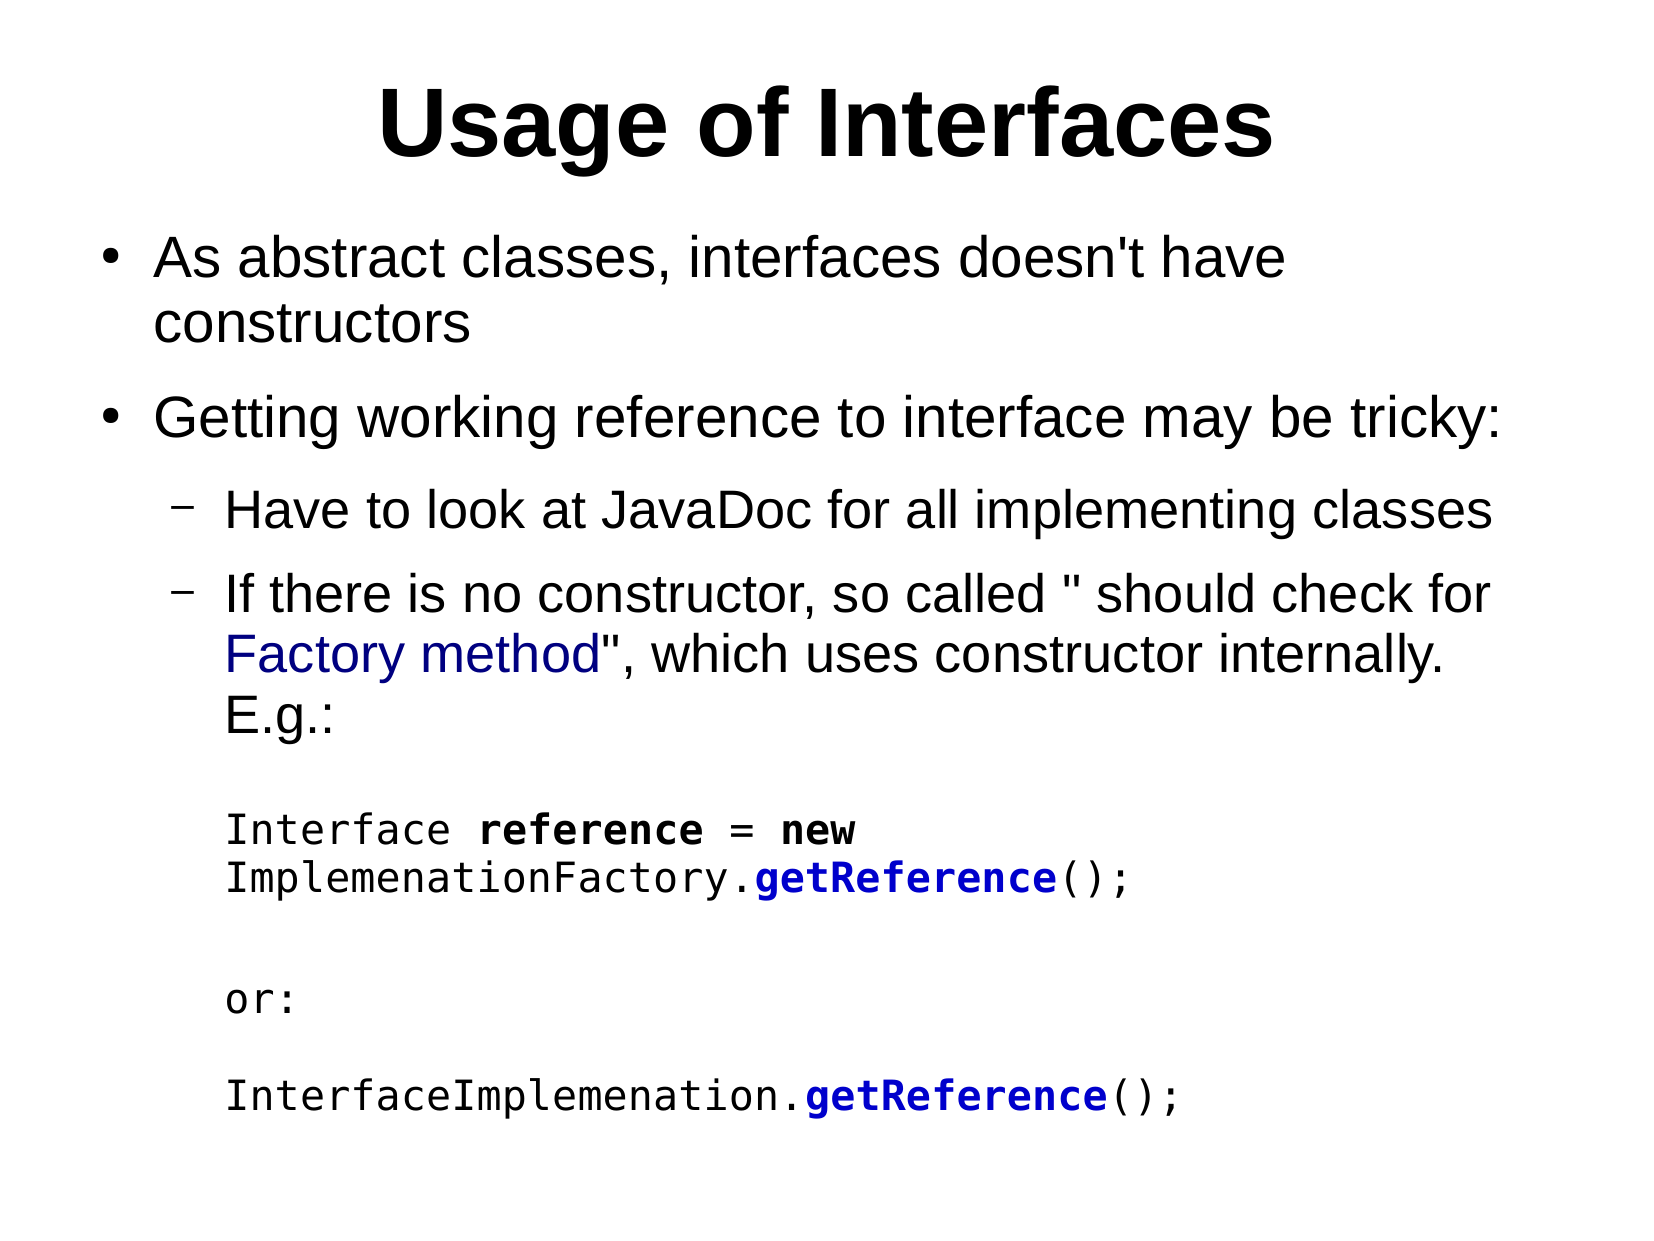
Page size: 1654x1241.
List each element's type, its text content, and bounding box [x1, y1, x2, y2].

title Usage of Interfaces [82, 49, 1571, 196]
list As abstract classes, interfaces doesn't have constructors Getting working reference to interface may be tricky: Have to look at JavaDoc for all implementing classes If there is no constructor, so called " should check for Factory method", which uses constructor internally. E.g.: Interface reference = new ImplemenationFactory.getReference(); or: InterfaceImplemenation.getReference(); [82, 225, 1538, 1186]
